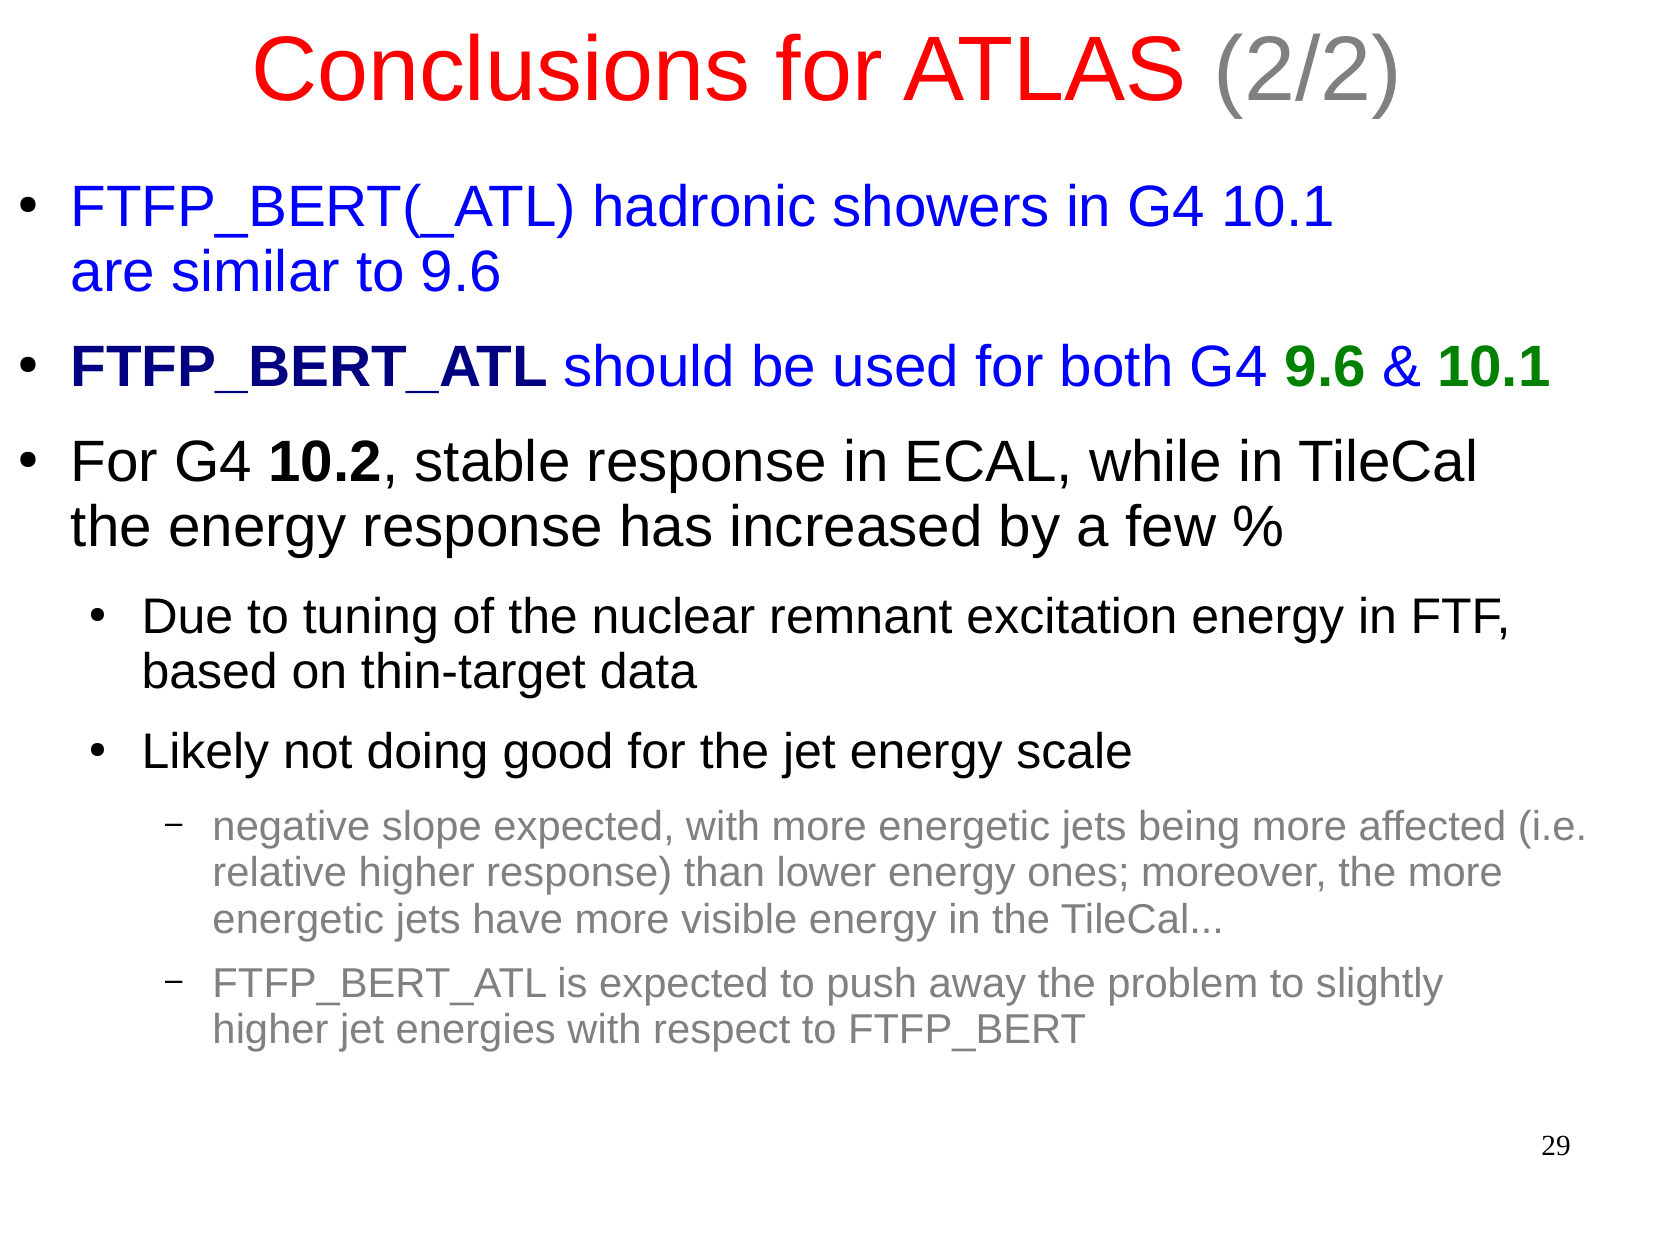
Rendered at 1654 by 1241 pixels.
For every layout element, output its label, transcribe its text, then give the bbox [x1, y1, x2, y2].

list FTFP_BERT(_ATL) hadronic showers in G4 10.1 are similar to 9.6 FTFP_BERT_ATL should be used for both G4 9.6 & 10.1 For G4 10.2, stable response in ECAL, while in TileCal the energy response has increased by a few % Due to tuning of the nuclear remnant excitation energy in FTF, based on thin-target data Likely not doing good for the jet energy scale negative slope expected, with more energetic jets being more affected (i.e. relative higher response) than lower energy ones; moreover, the more energetic jets have more visible energy in the TileCal... FTFP_BERT_ATL is expected to push away the problem to slightly higher jet energies with respect to FTFP_BERT [0, 174, 1654, 1201]
title Conclusions for ATLAS (2/2) [0, 8, 1654, 129]
